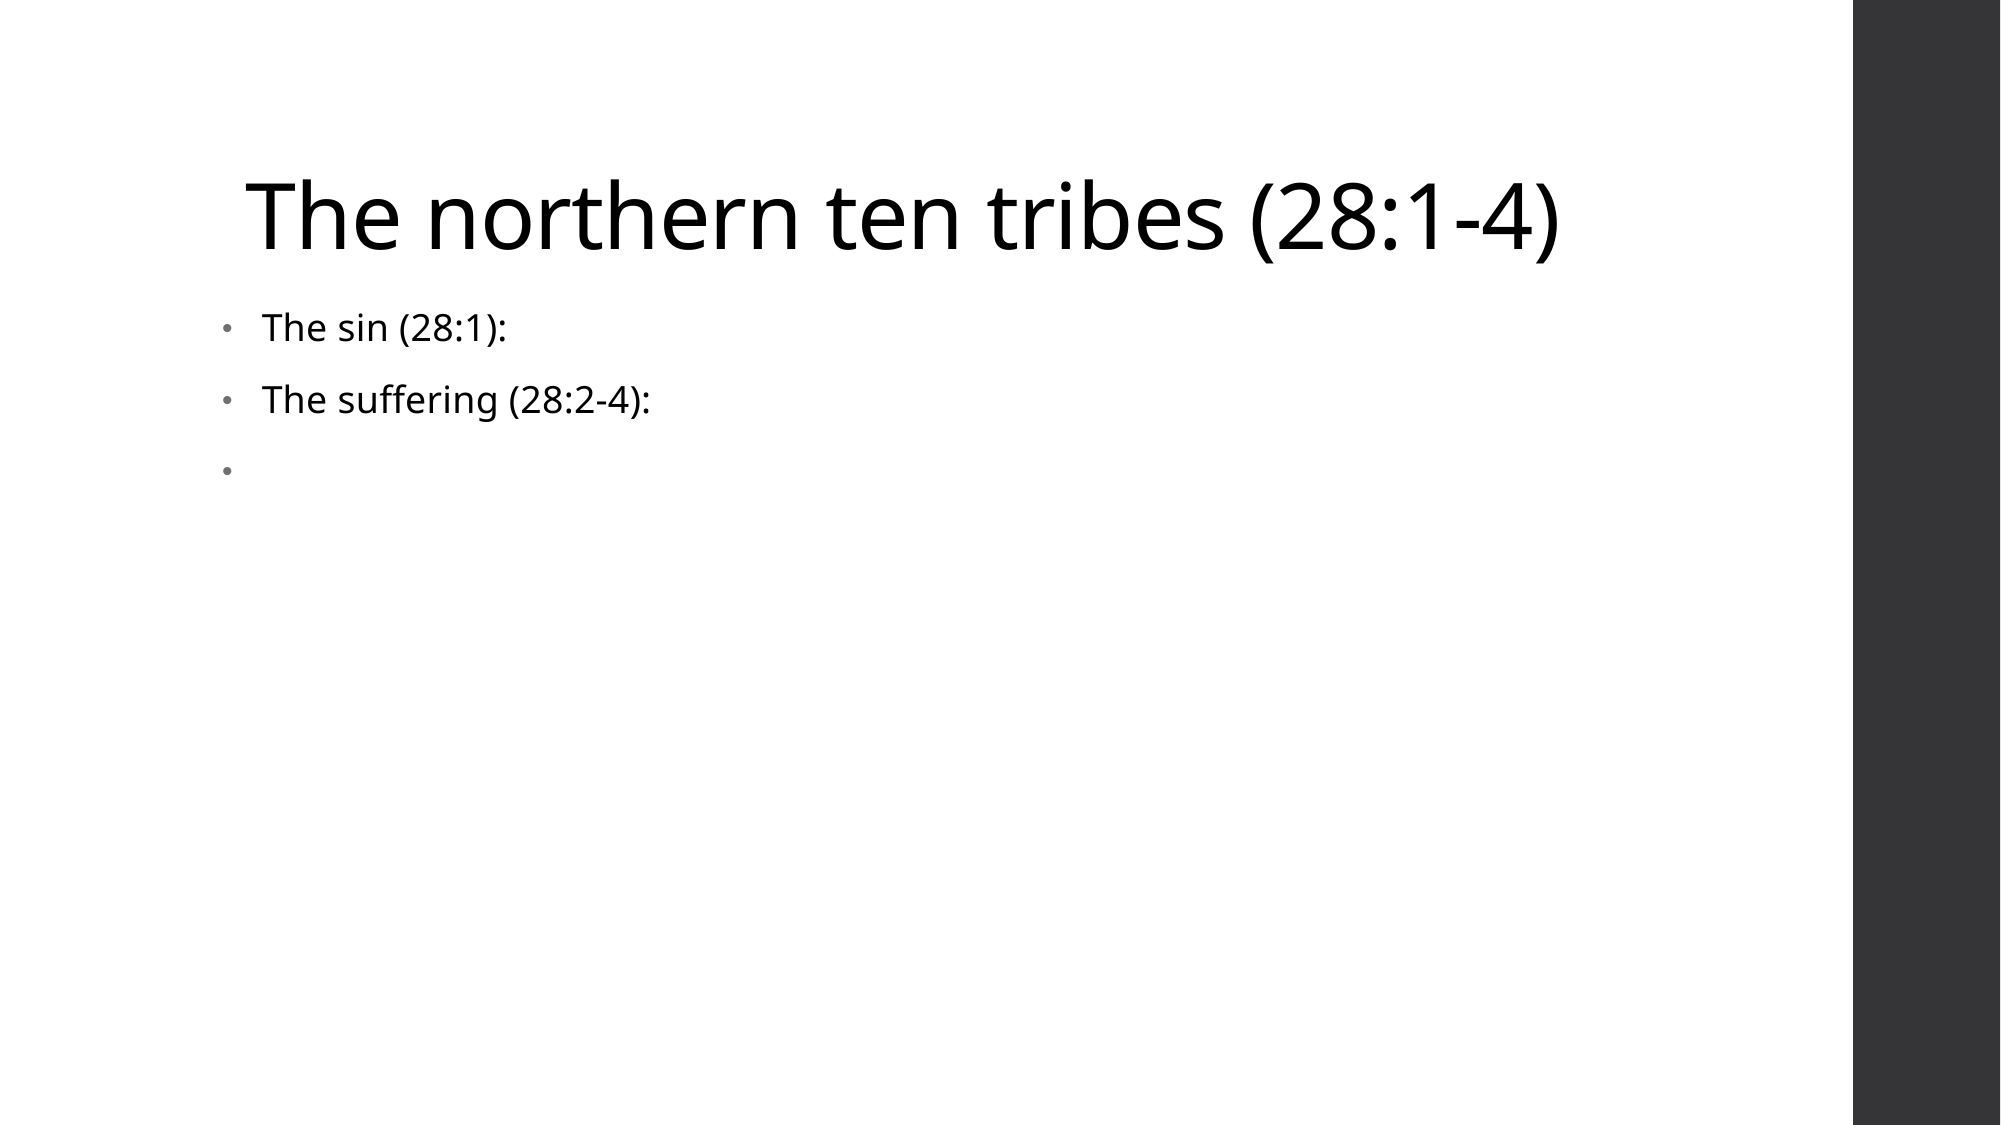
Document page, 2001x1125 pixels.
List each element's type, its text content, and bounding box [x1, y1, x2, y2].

list The sin (28:1): The suffering (28:2-4): [206, 299, 1617, 1014]
title The northern ten tribes (28:1-4) [206, 60, 1797, 278]
